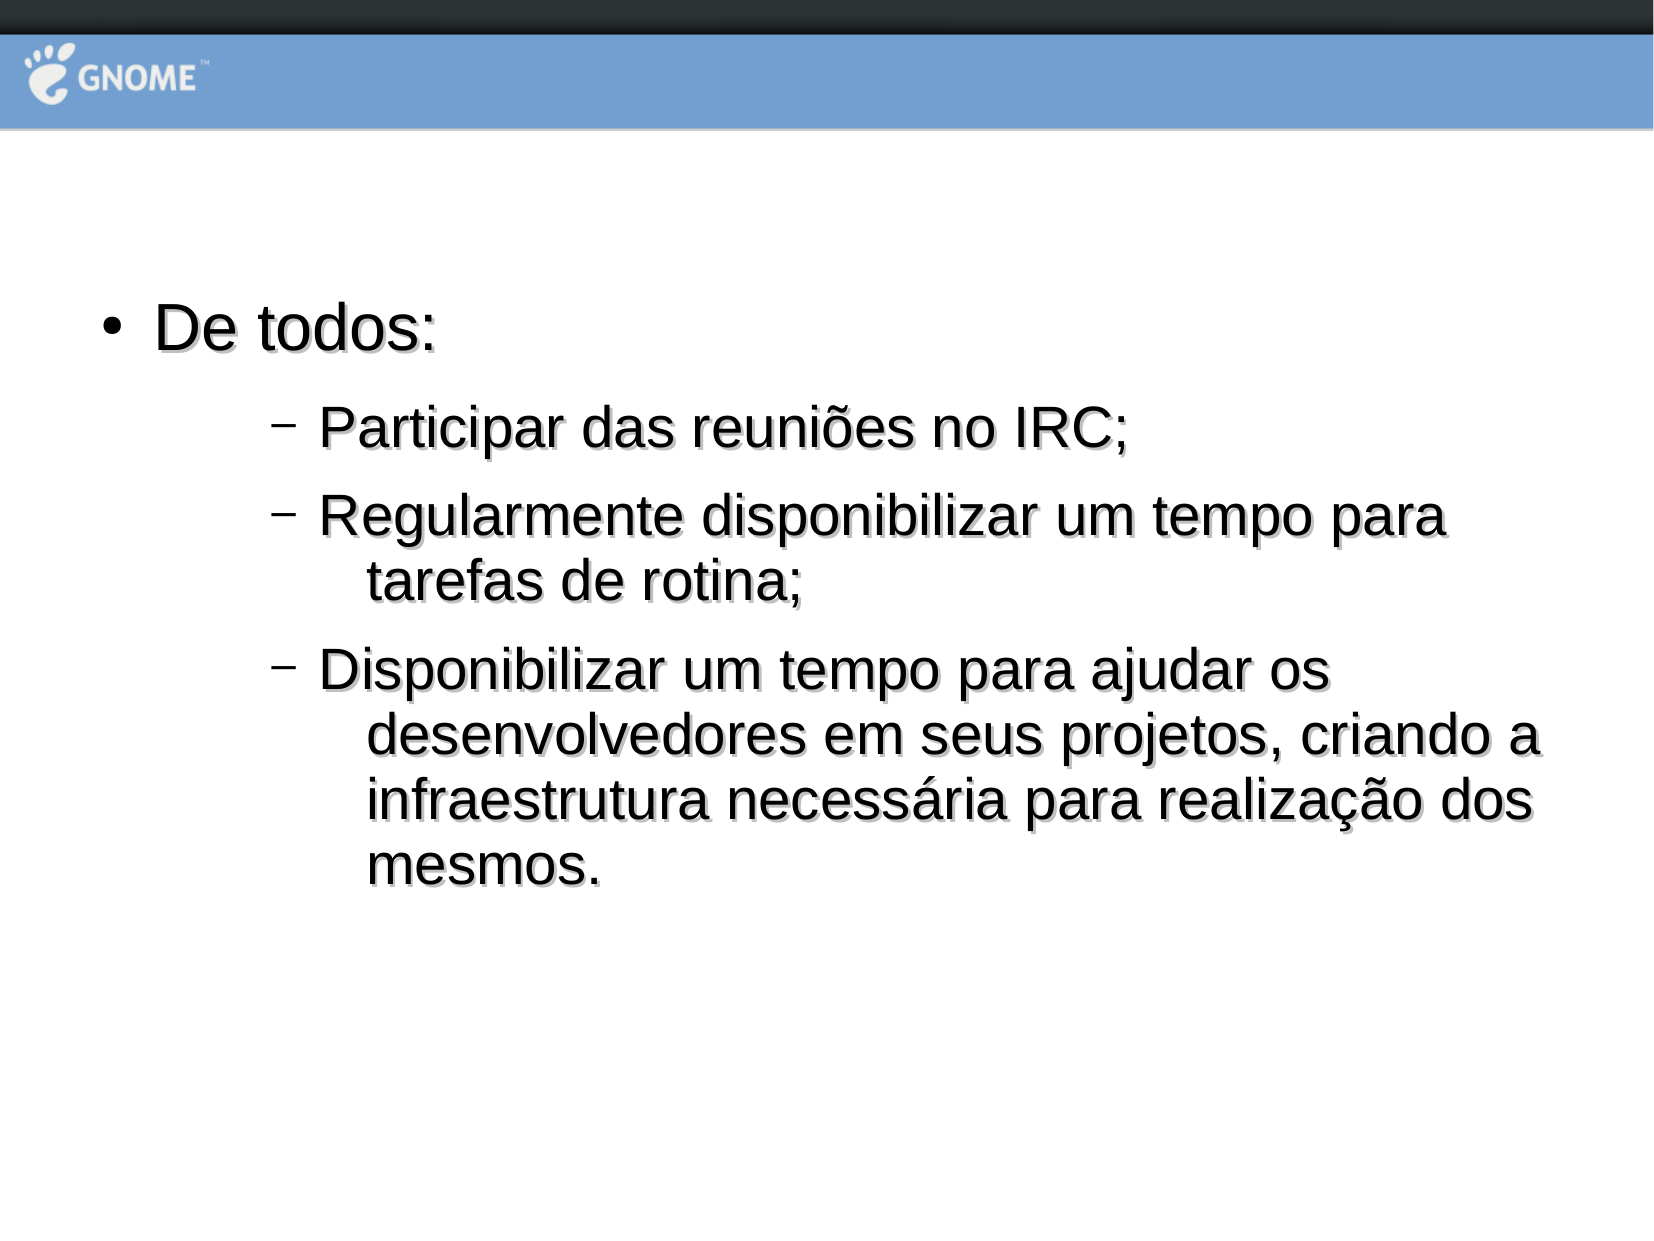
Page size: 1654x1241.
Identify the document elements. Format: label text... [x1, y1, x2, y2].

list De todos: Participar das reuniões no IRC; Regularmente disponibilizar um tempo para tarefas de rotina; Disponibilizar um tempo para ajudar os desenvolvedores em seus projetos, criando a infraestrutura necessária para realização dos mesmos. [82, 290, 1571, 1094]
picture [0, 0, 1654, 131]
